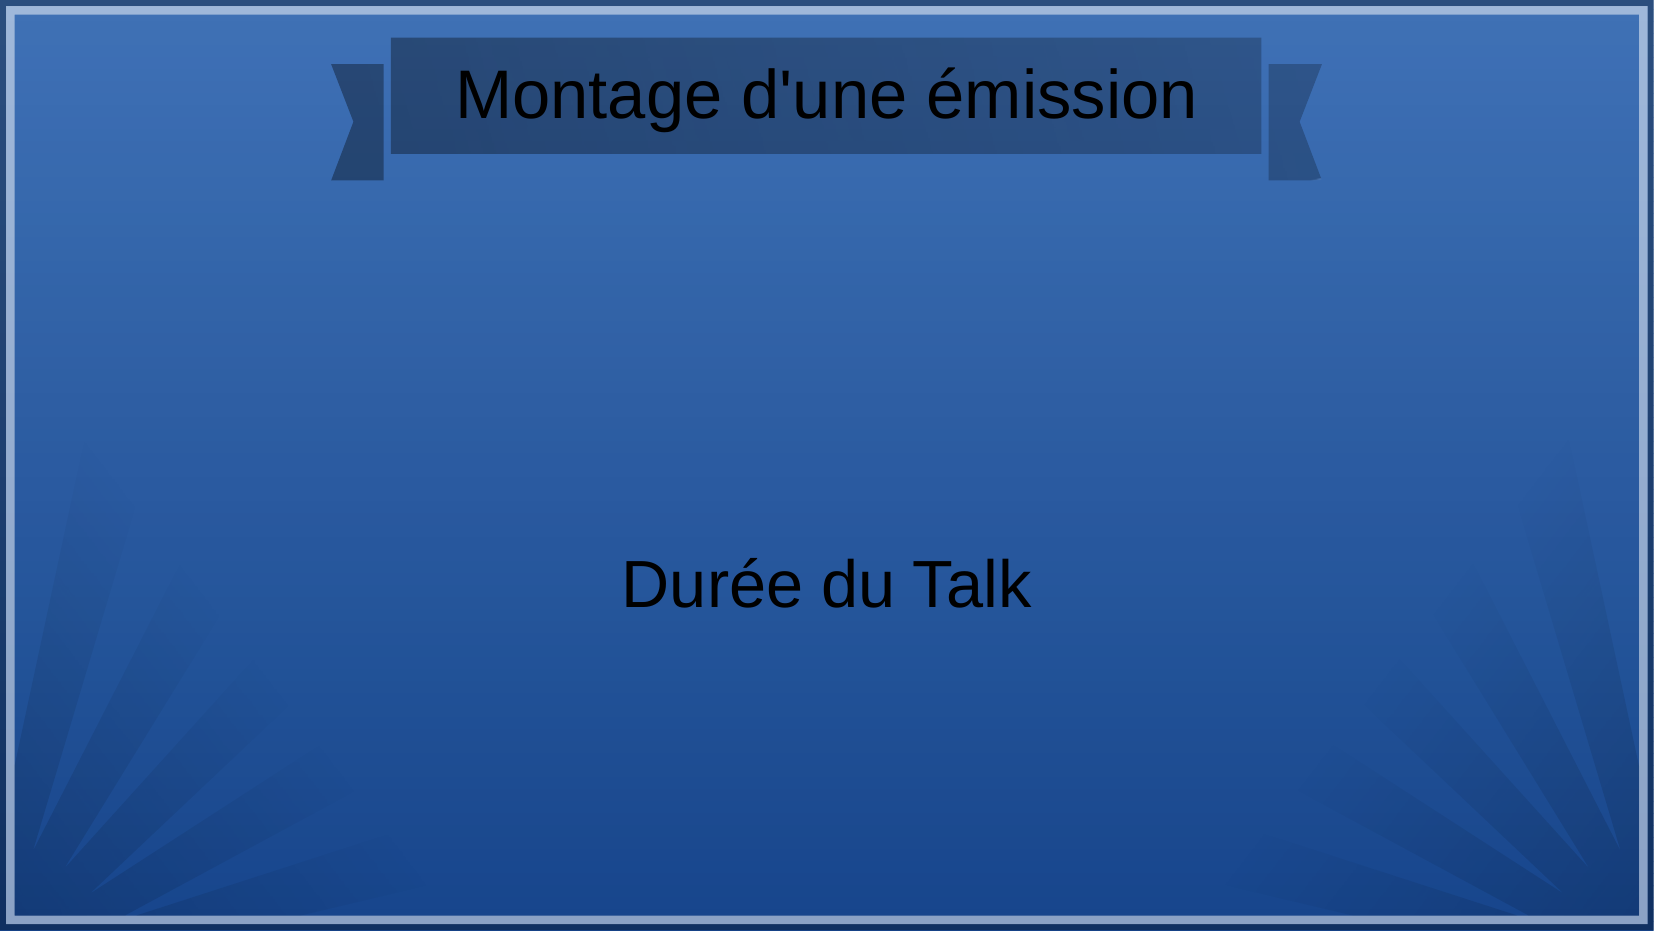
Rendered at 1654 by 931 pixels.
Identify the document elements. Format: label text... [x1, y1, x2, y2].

subtitle Durée du Talk [82, 224, 1571, 931]
title Montage d'une émission [389, 35, 1264, 154]
